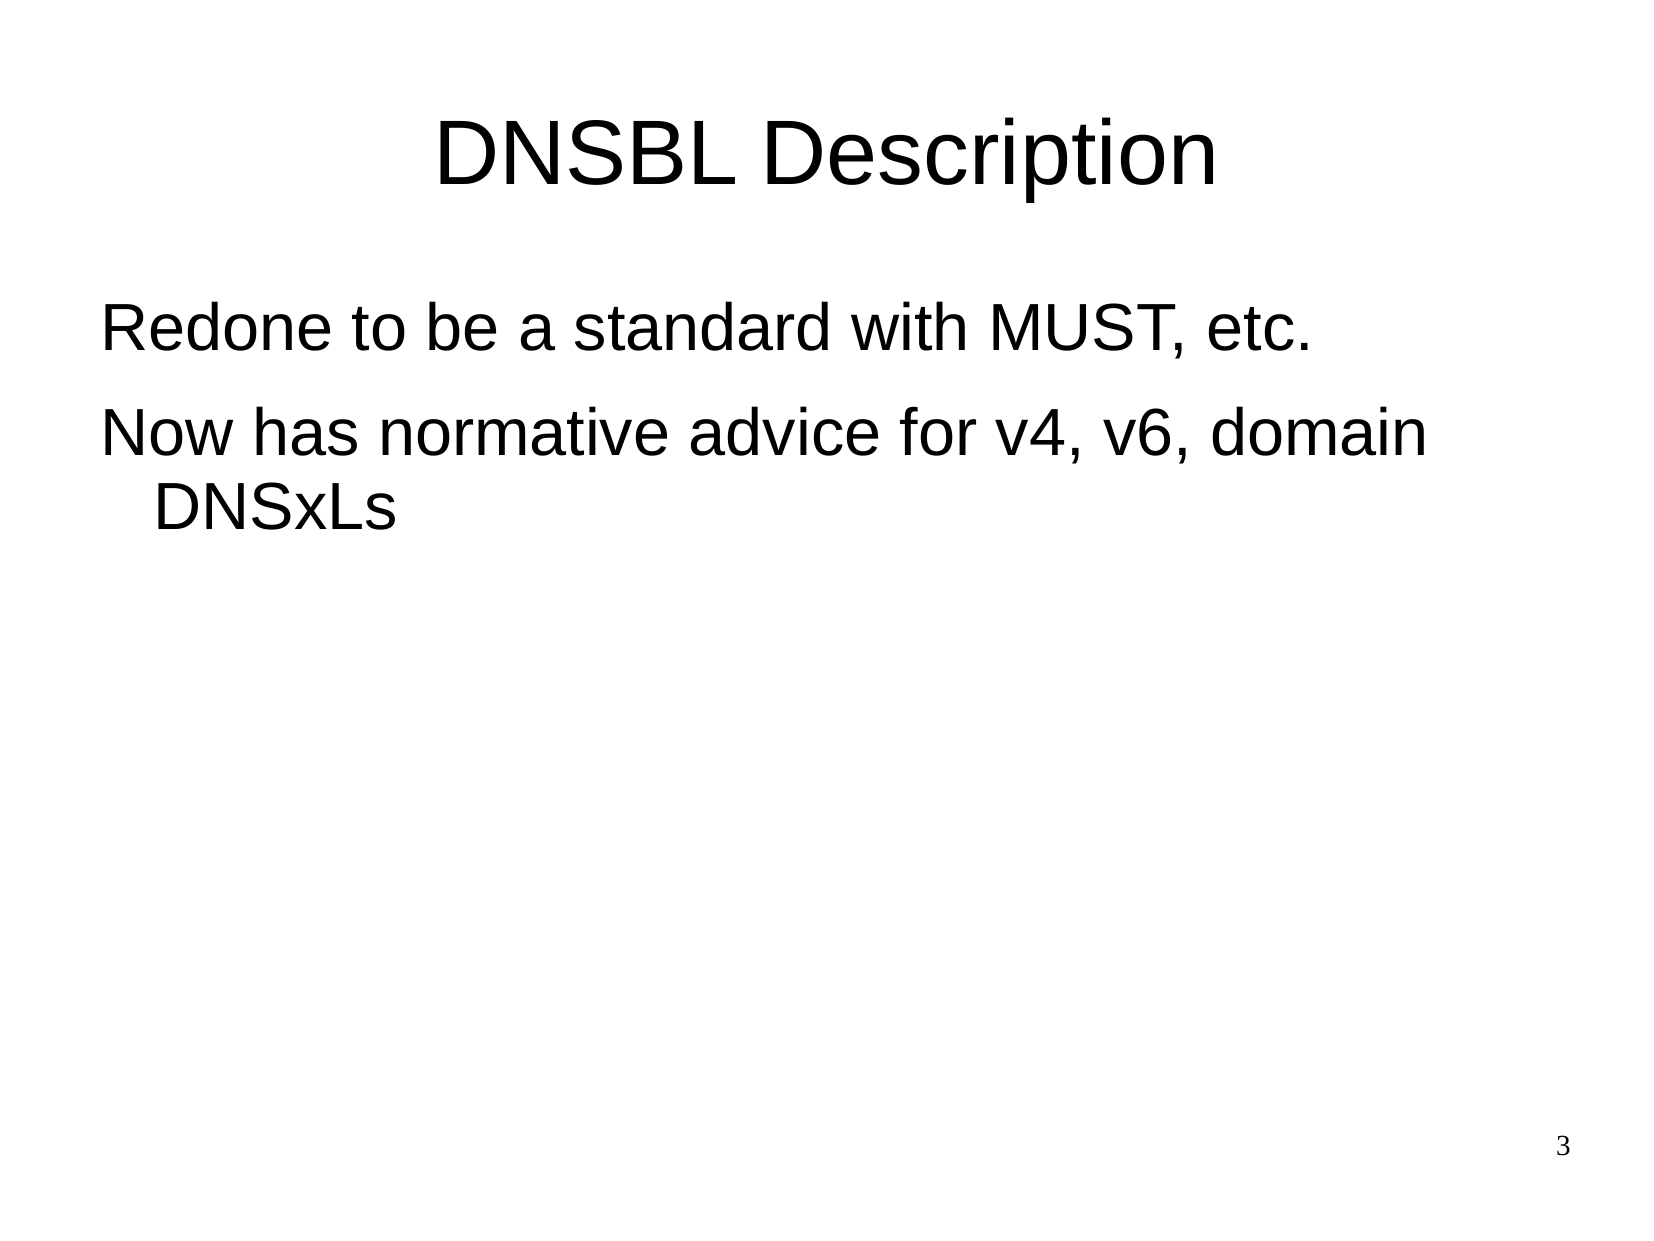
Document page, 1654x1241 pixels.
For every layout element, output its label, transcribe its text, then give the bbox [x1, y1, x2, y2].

title DNSBL Description [82, 56, 1571, 250]
list Redone to be a standard with MUST, etc. Now has normative advice for v4, v6, domain DNSxLs [82, 290, 1571, 1094]
